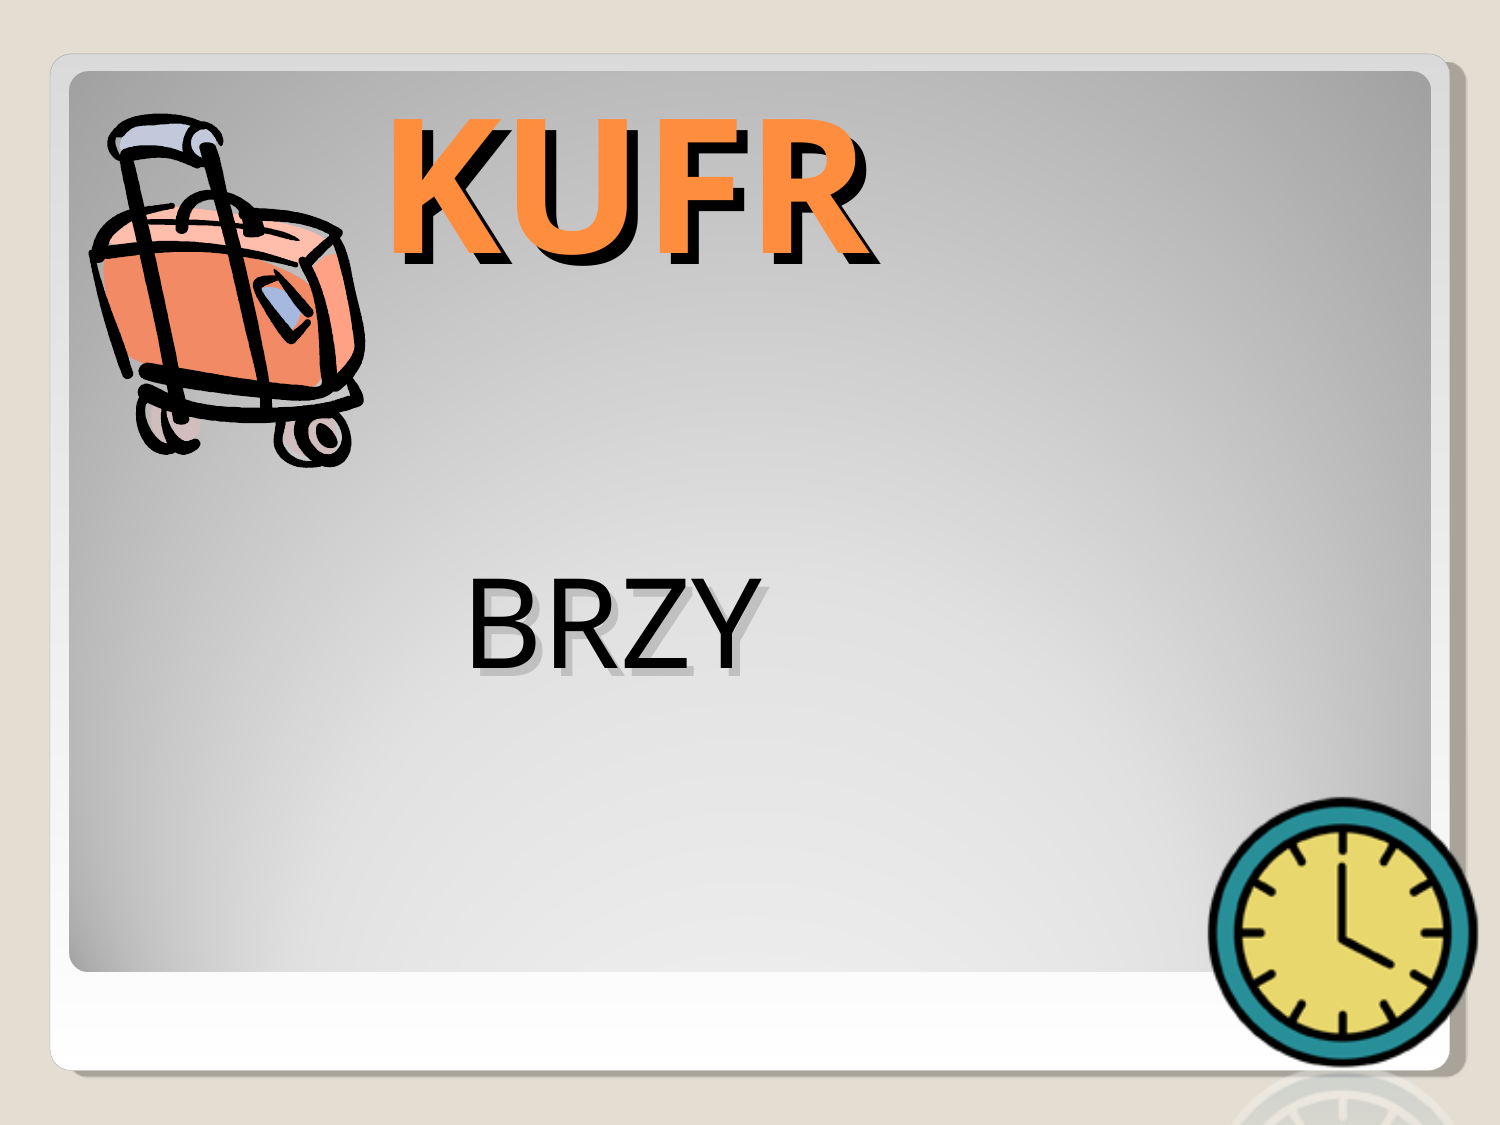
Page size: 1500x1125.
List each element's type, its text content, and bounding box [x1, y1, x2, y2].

text_box KUFR [362, 54, 1379, 362]
text_box BRZY [107, 536, 1117, 780]
picture [69, 71, 1500, 1125]
